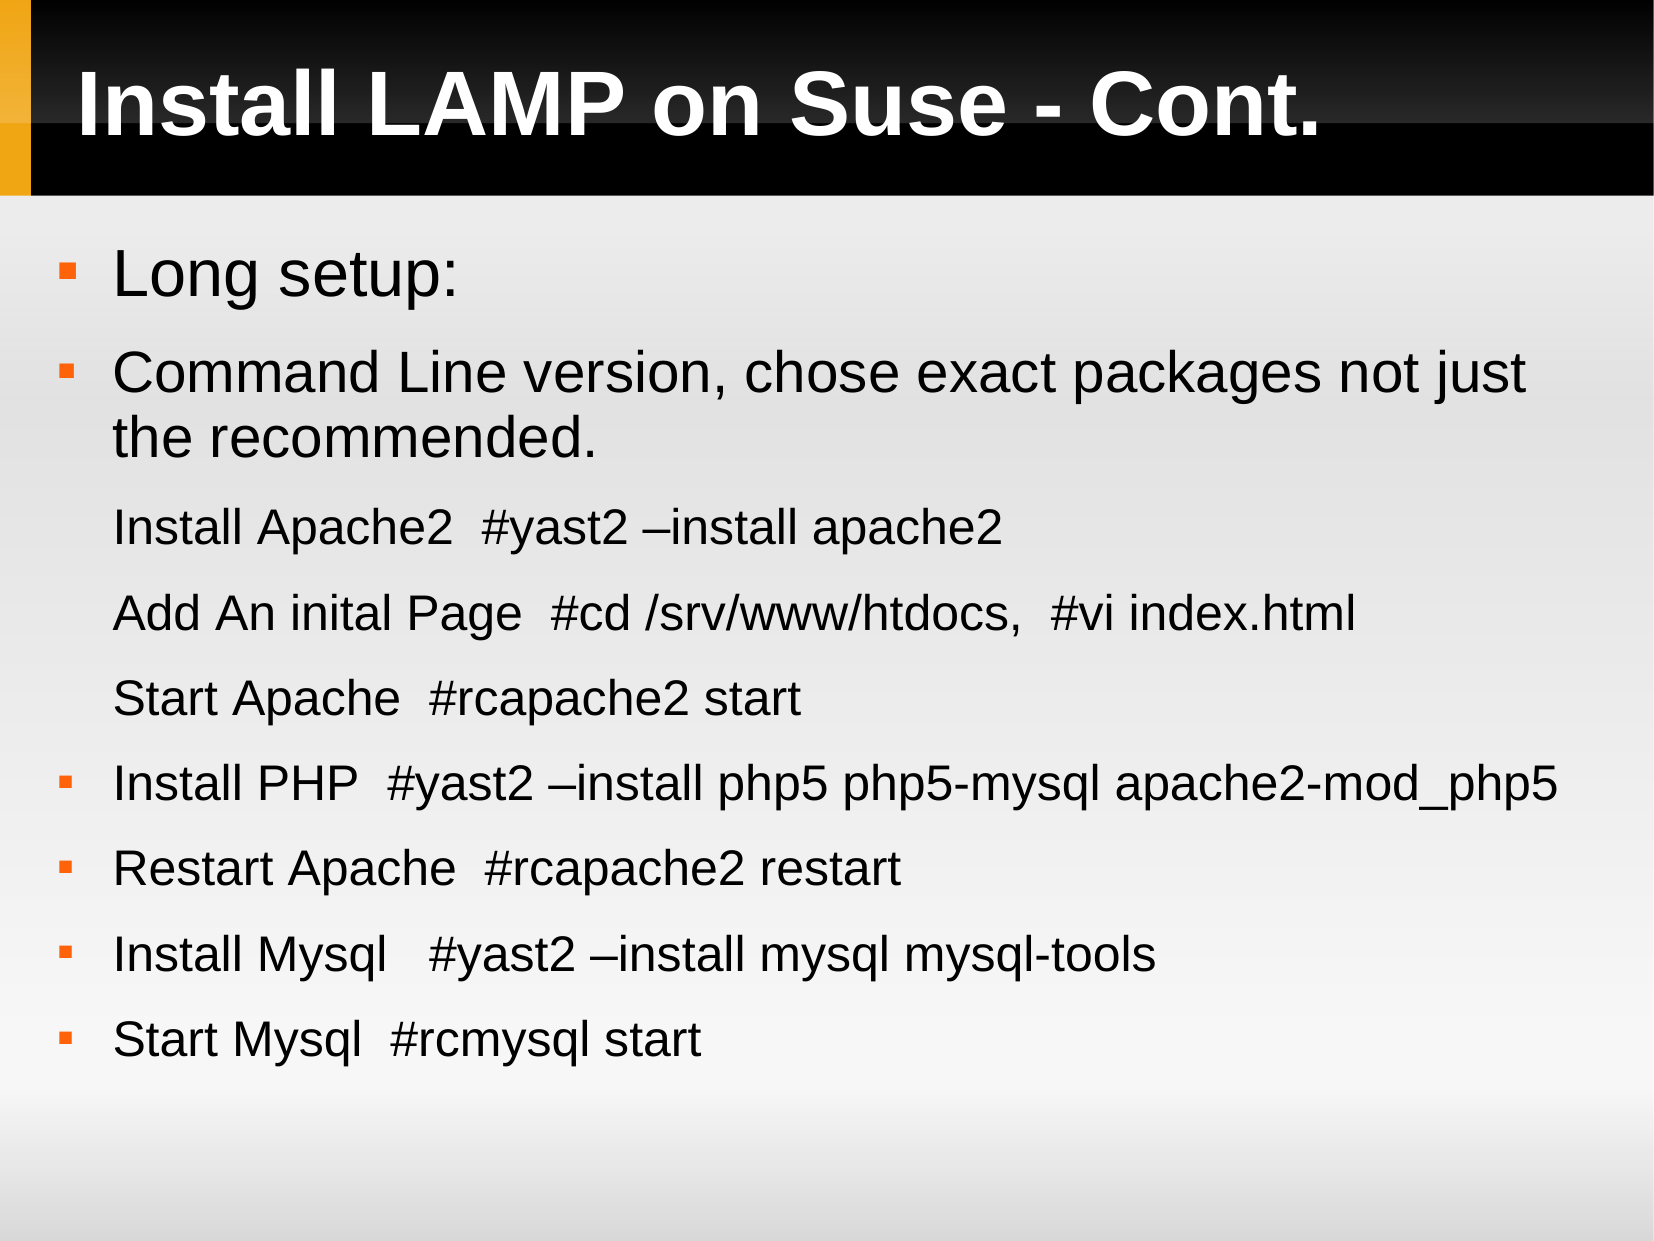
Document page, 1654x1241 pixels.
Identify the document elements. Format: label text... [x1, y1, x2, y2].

title Install LAMP on Suse - Cont. [76, 7, 1565, 200]
picture [0, 0, 1654, 1241]
list Long setup: Command Line version, chose exact packages not just the recommended. Install Apache2 #yast2 –install apache2 Add An inital Page #cd /srv/www/htdocs, #vi index.html Start Apache #rcapache2 start Install PHP #yast2 –install php5 php5-mysql apache2-mod_php5 Restart Apache #rcapache2 restart Install Mysql #yast2 –install mysql mysql-tools Start Mysql #rcmysql start [41, 235, 1613, 1226]
